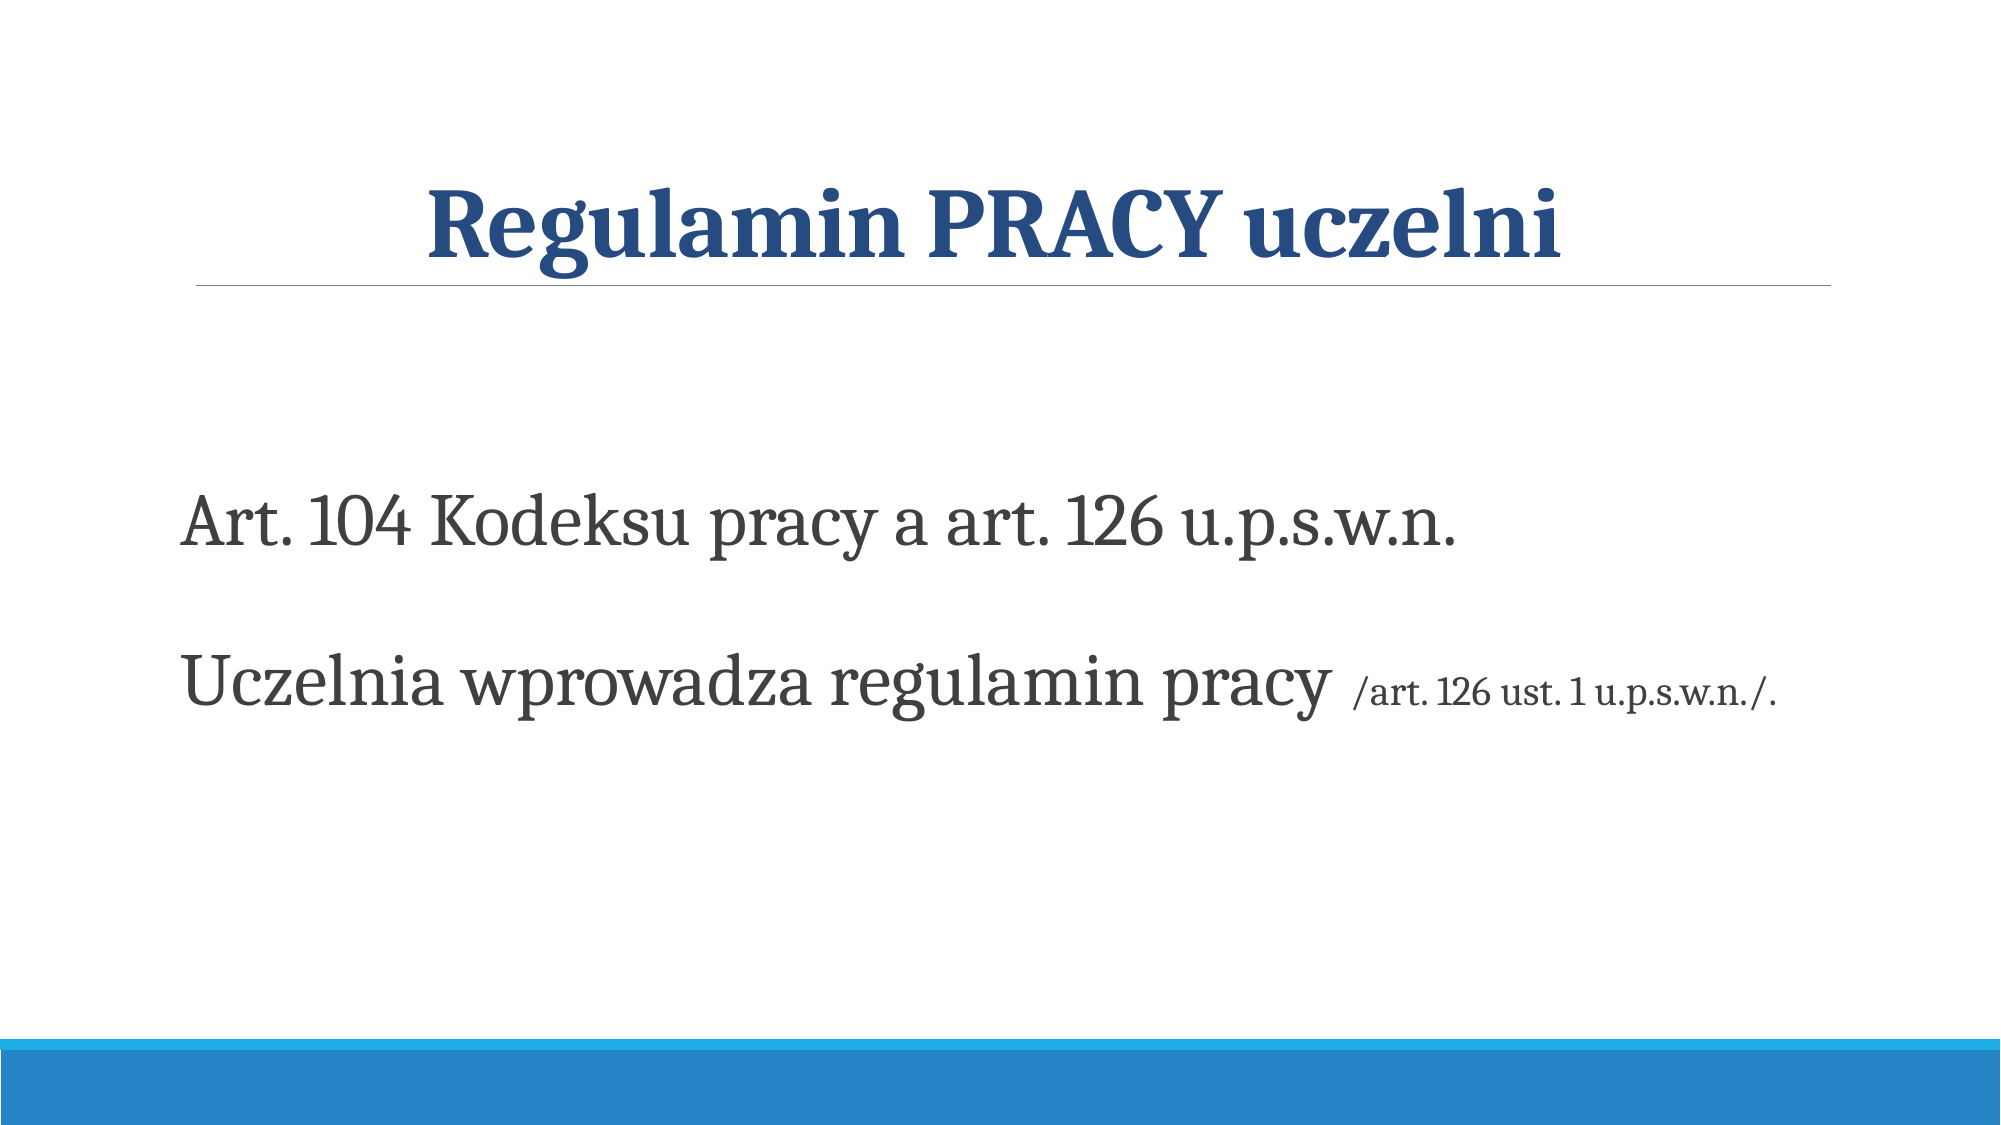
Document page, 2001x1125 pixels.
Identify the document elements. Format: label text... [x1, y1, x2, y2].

title Regulamin PRACY uczelni [180, 47, 1831, 286]
list Art. 104 Kodeksu pracy a art. 126 u.p.s.w.n. Uczelnia wprowadza regulamin pracy /art. 126 ust. 1 u.p.s.w.n./. [180, 302, 1831, 963]
